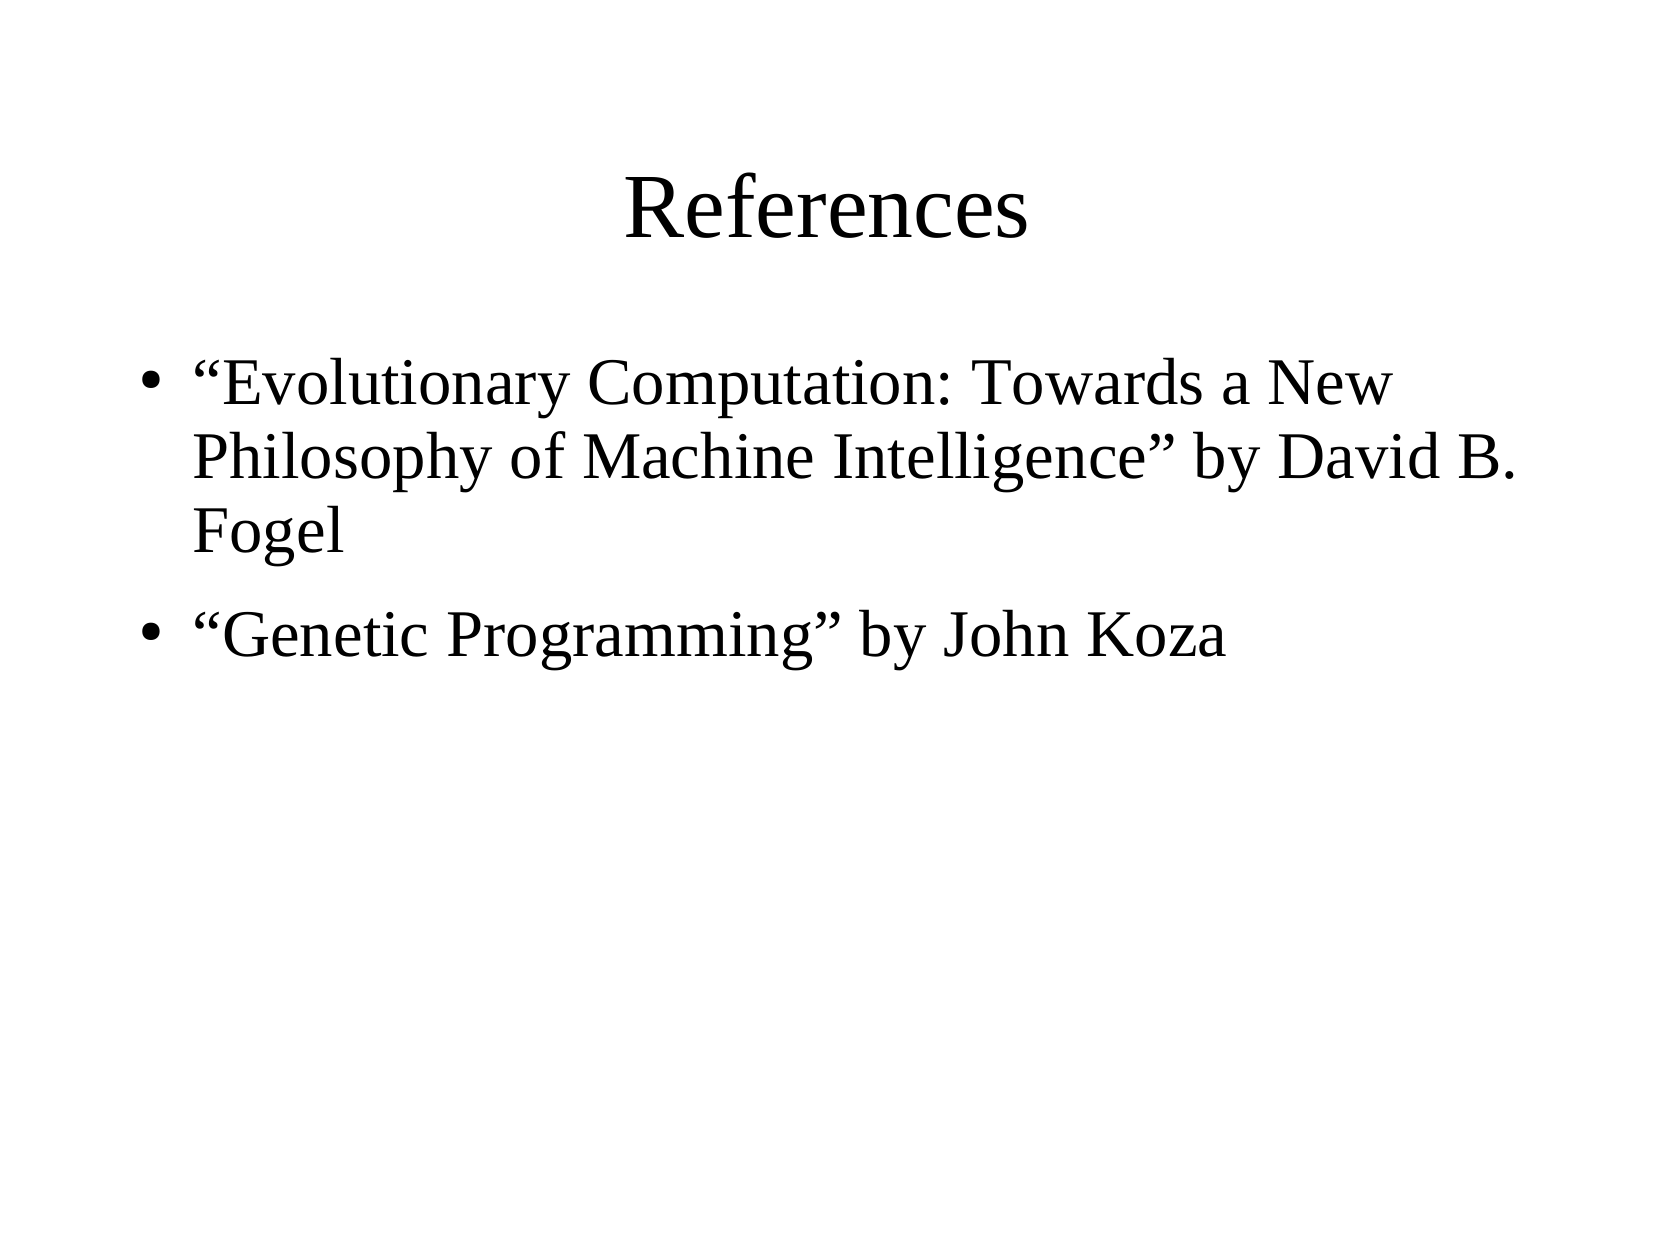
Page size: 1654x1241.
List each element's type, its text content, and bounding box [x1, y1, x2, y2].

title References [121, 102, 1534, 311]
list “Evolutionary Computation: Towards a New Philosophy of Machine Intelligence” by David B. Fogel “Genetic Programming” by John Koza [121, 344, 1534, 1127]
